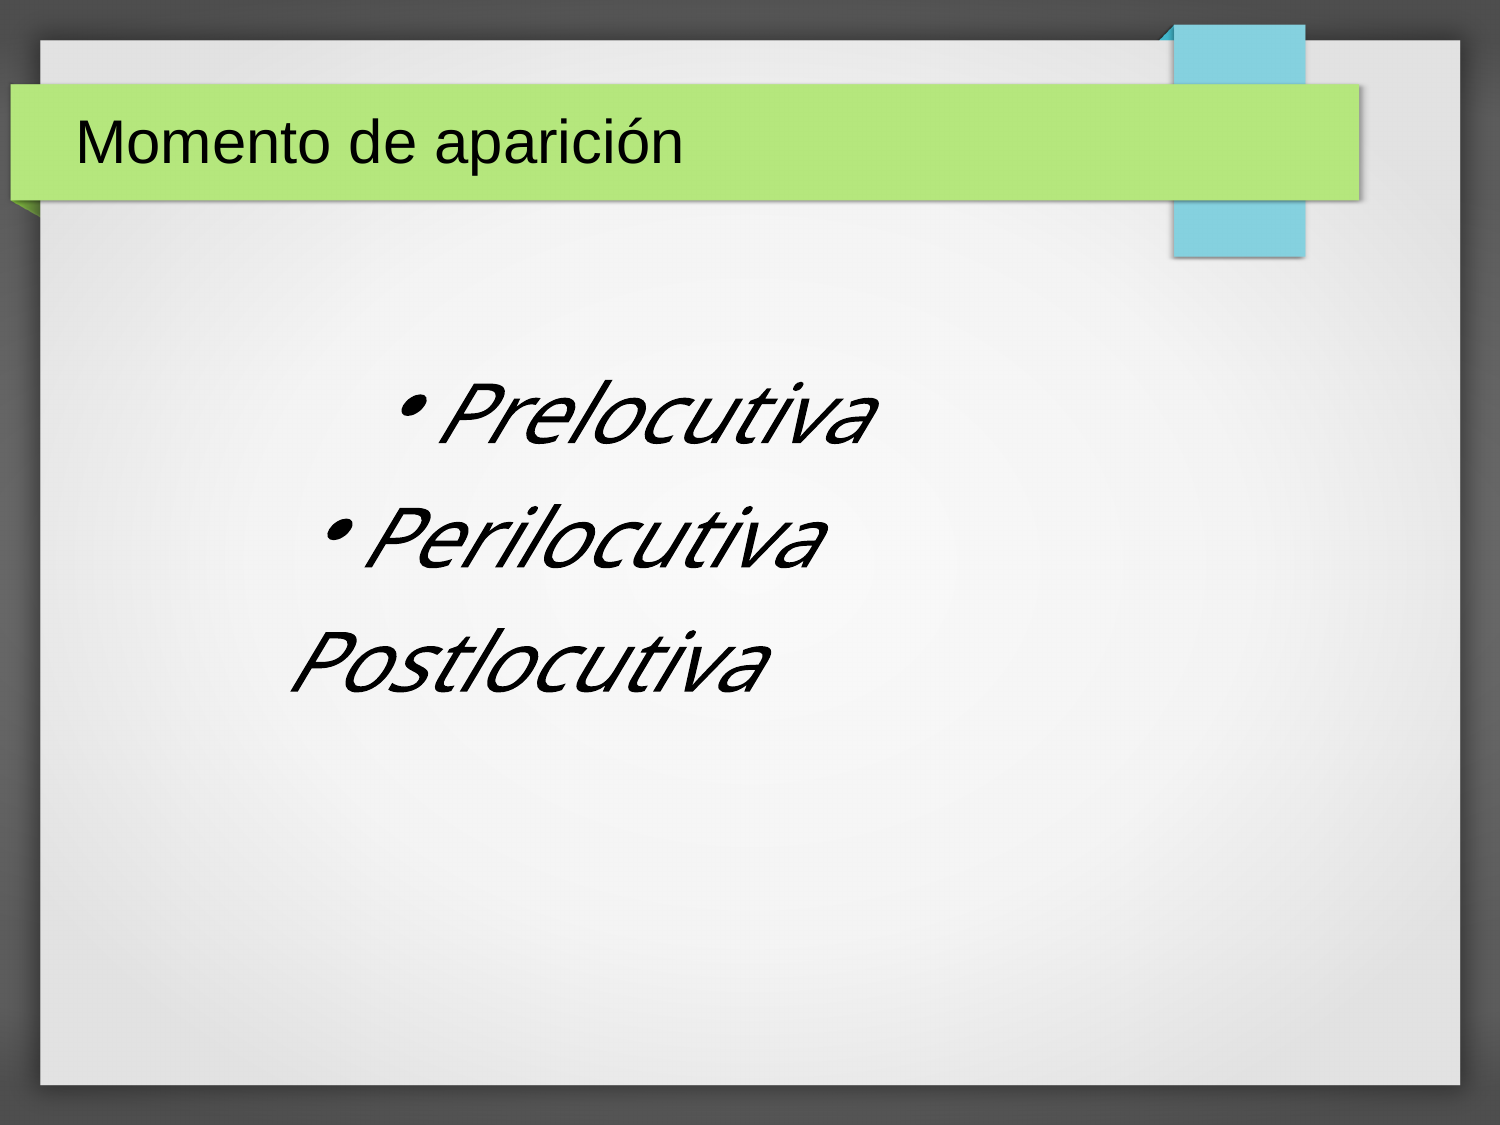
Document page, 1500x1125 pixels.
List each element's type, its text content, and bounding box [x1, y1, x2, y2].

picture [0, 0, 1500, 1125]
text_box Prelocutiva Perilocutiva Postlocutiva [75, 359, 1500, 921]
text_box Momento de aparición [75, 44, 1425, 233]
